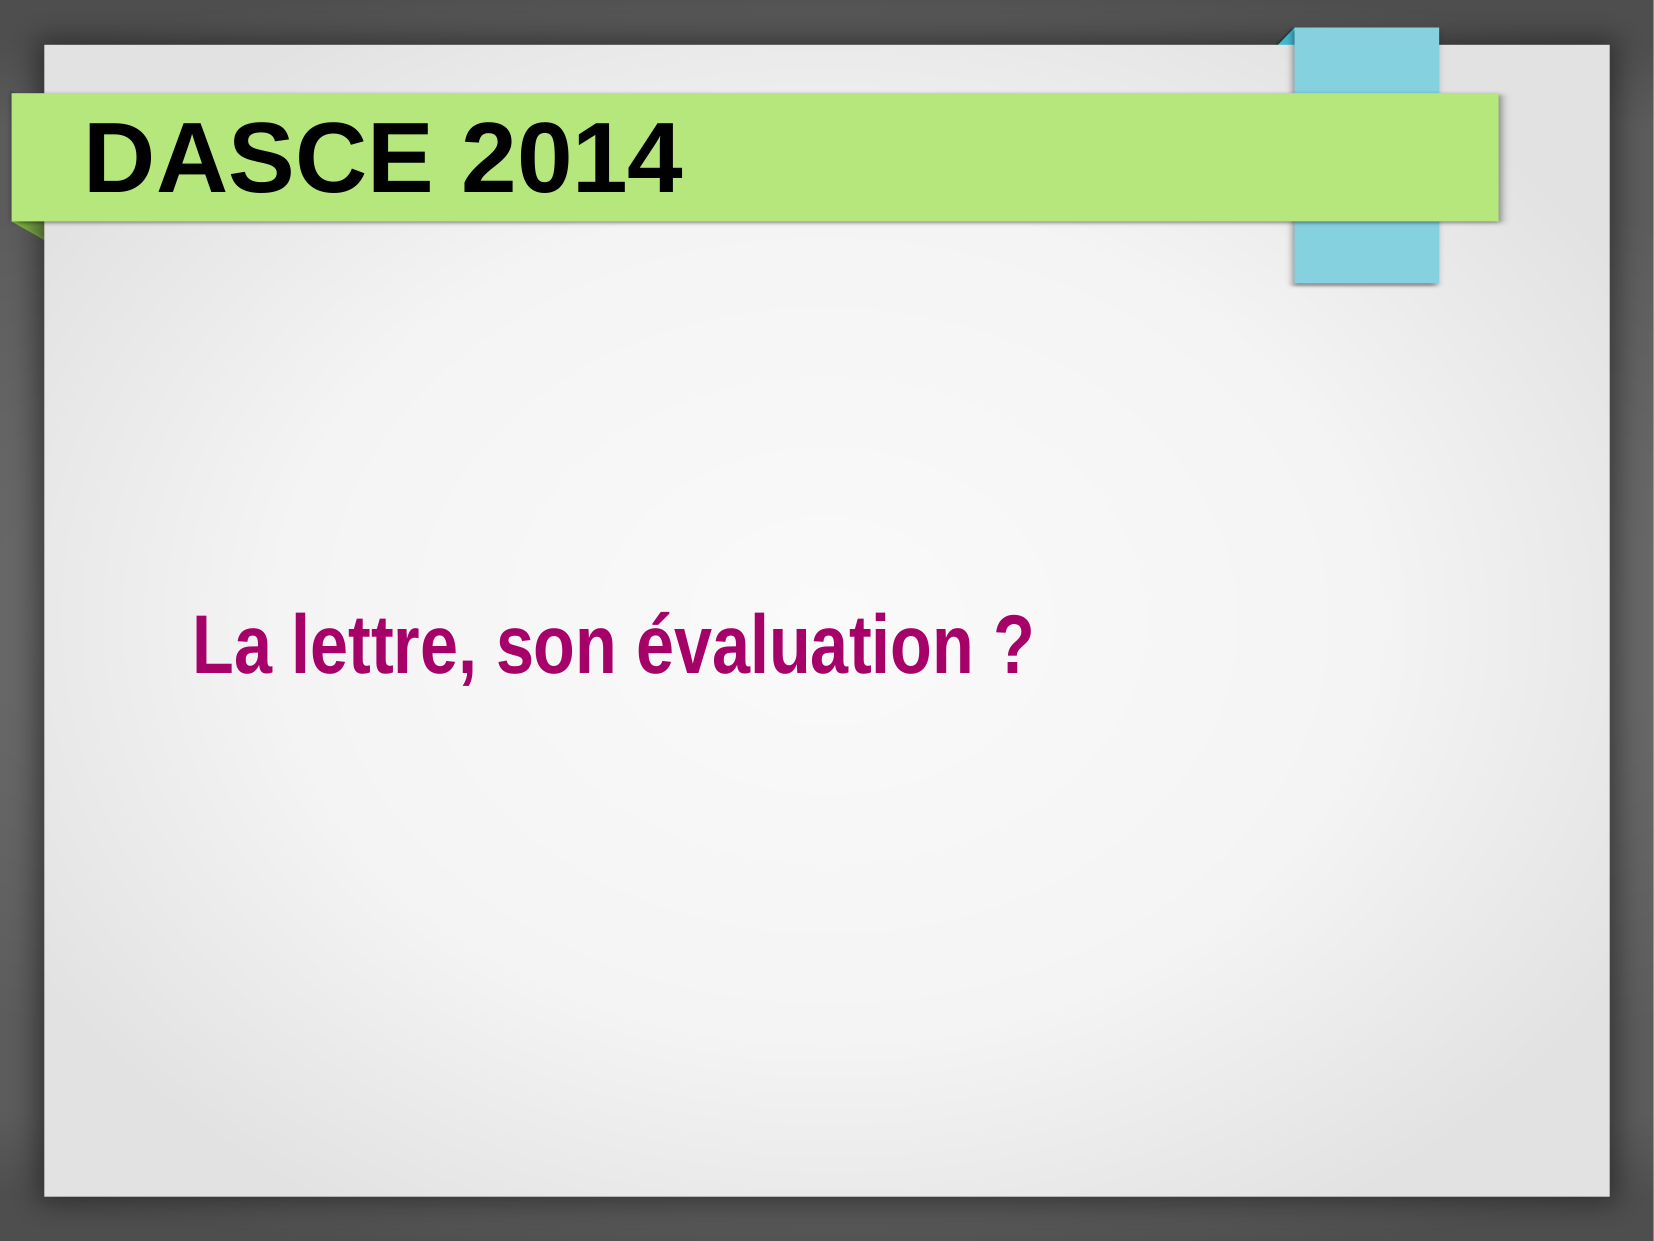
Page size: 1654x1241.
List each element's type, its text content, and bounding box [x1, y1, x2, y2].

picture [0, 0, 1654, 1241]
title DASCE 2014 [47, 101, 721, 214]
subtitle La lettre, son évaluation ? [106, 283, 1595, 1004]
